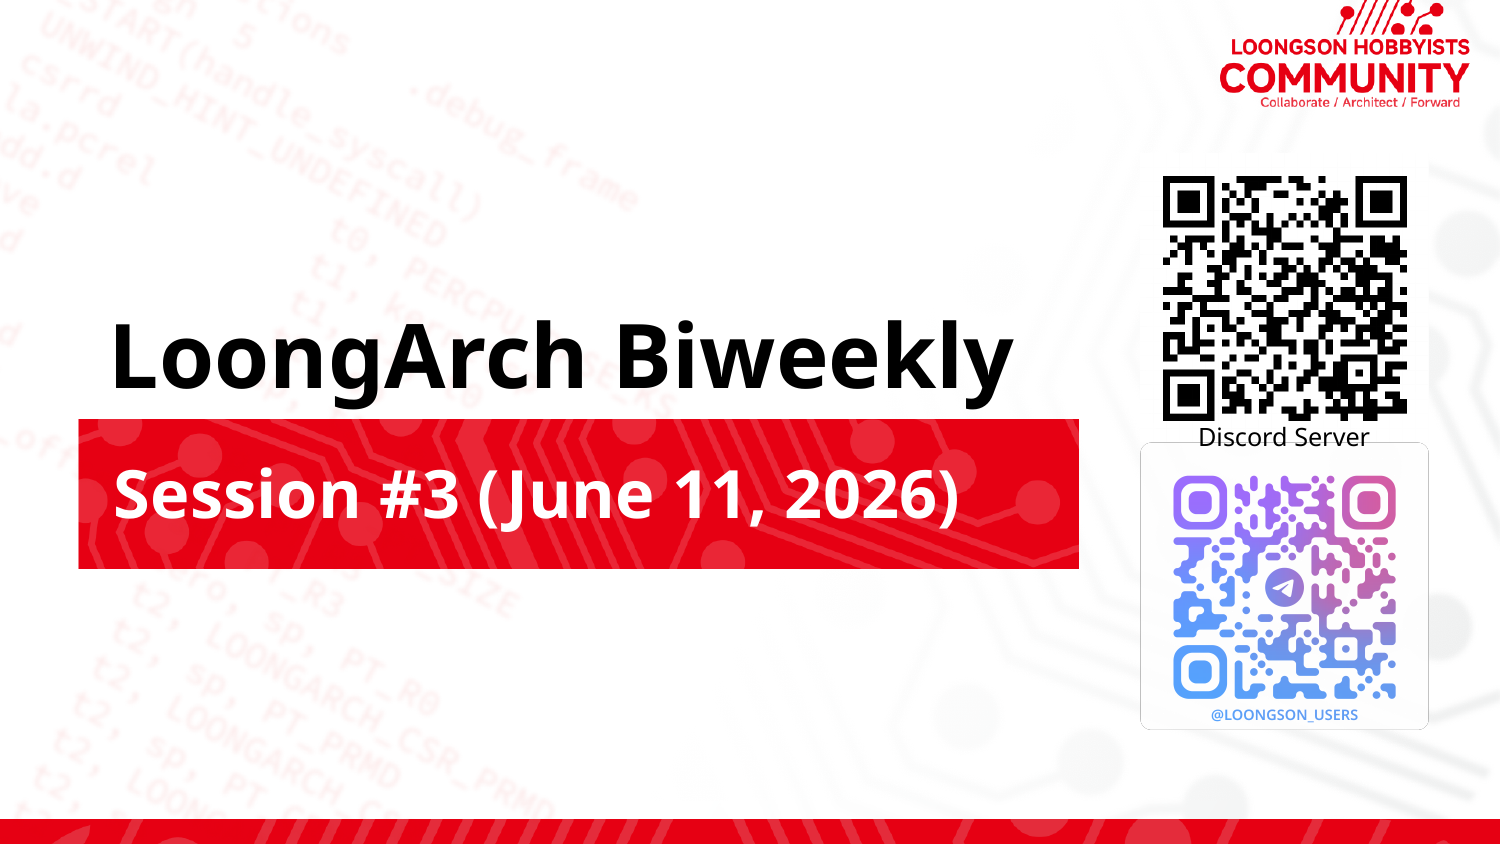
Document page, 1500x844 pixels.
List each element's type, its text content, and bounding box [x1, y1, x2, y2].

picture [0, 0, 1500, 844]
subtitle Session #3 (June 11, 2026) [99, 436, 1027, 542]
title LoongArch Biweekly [93, 275, 1140, 422]
text_box Discord Server [1170, 408, 1398, 464]
